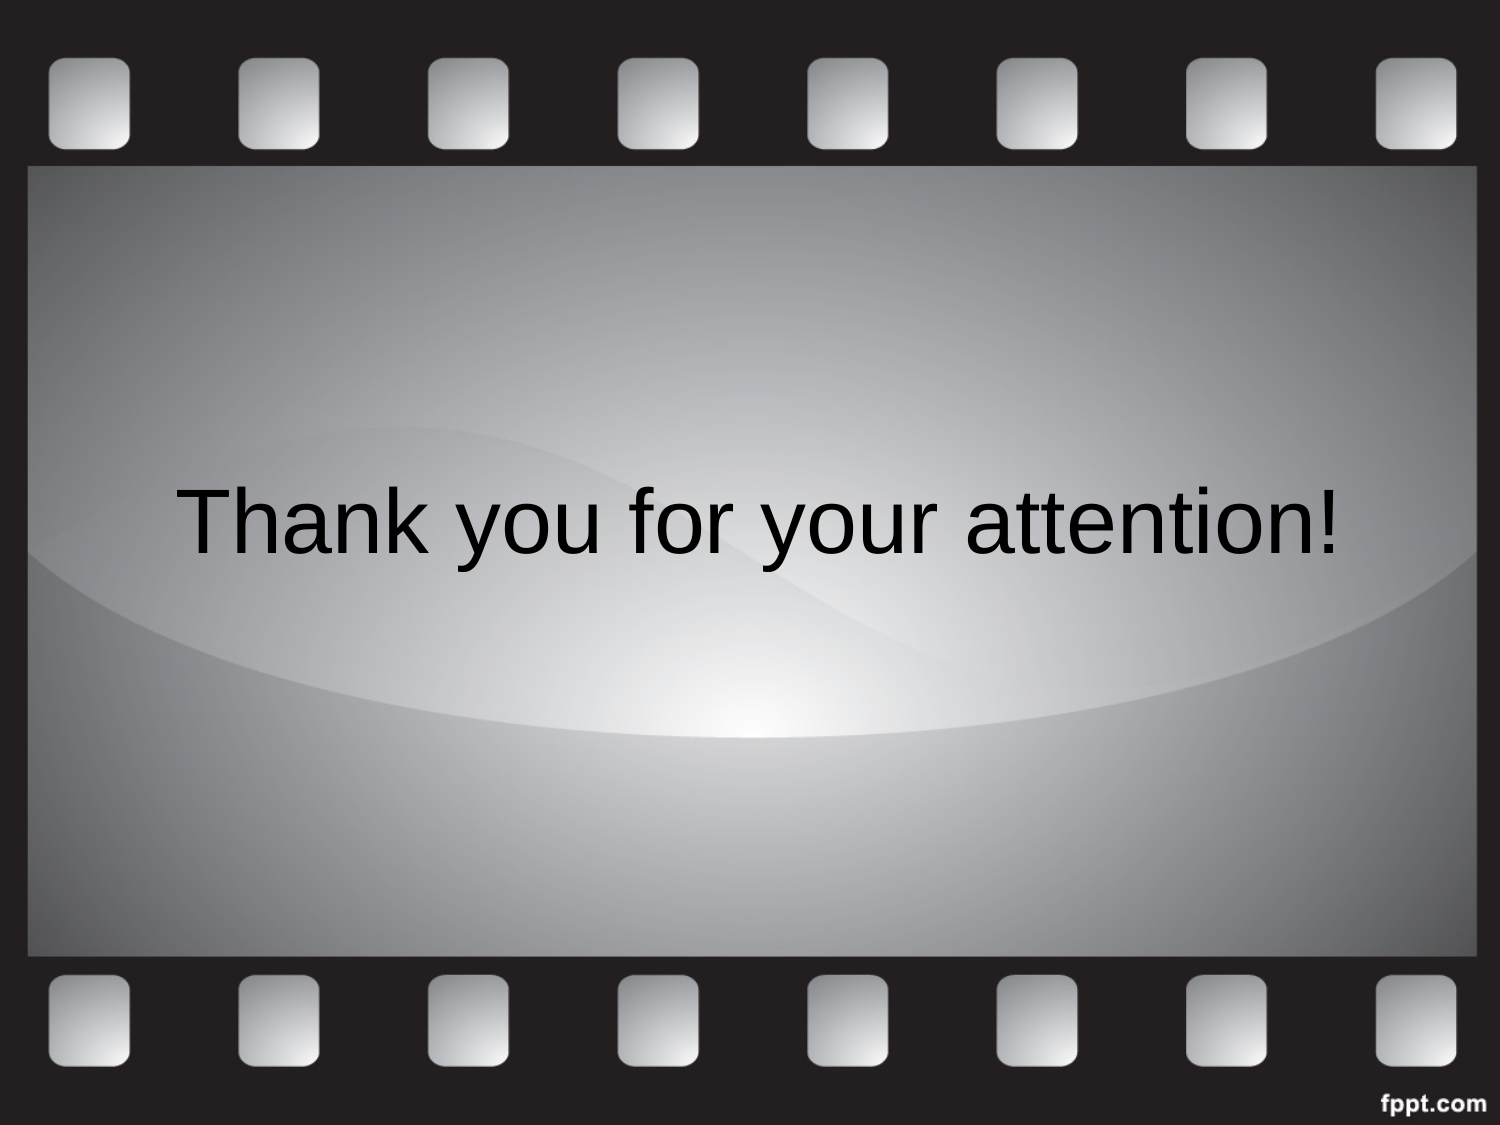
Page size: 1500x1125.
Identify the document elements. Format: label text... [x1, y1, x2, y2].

picture [0, 0, 1500, 1125]
list Thank you for your attention! [75, 262, 1425, 1005]
